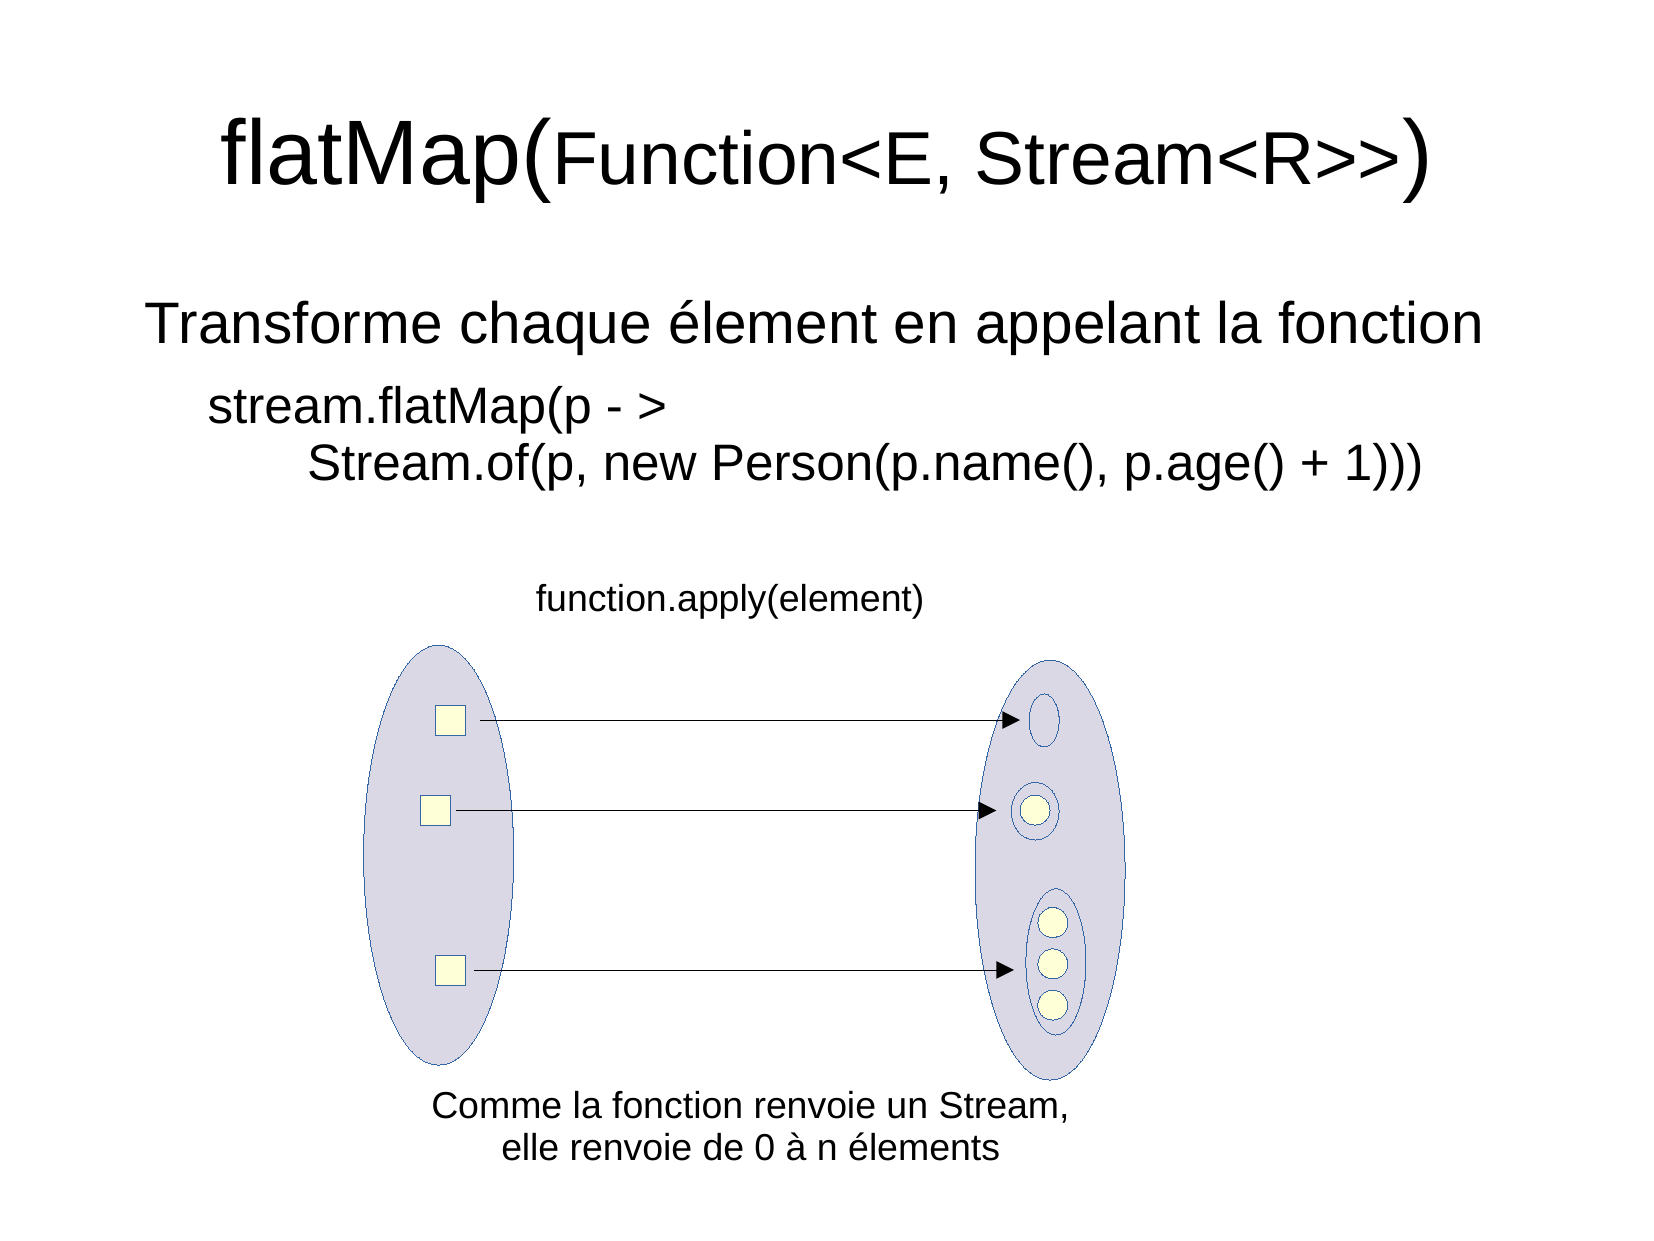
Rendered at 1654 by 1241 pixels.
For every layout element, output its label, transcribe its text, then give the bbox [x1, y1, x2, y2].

text_box [363, 645, 514, 1066]
text_box Comme la fonction renvoie un Stream, elle renvoie de 0 à n élements [416, 1077, 1085, 1177]
title flatMap(Function<E, Stream<R>>) [82, 49, 1571, 257]
list Transforme chaque élement en appelant la fonction stream.flatMap(p - > Stream.of(p, new Person(p.name(), p.age() + 1))) [82, 290, 1571, 496]
text_box [975, 660, 1126, 1077]
text_box function.apply(element) [520, 570, 940, 627]
